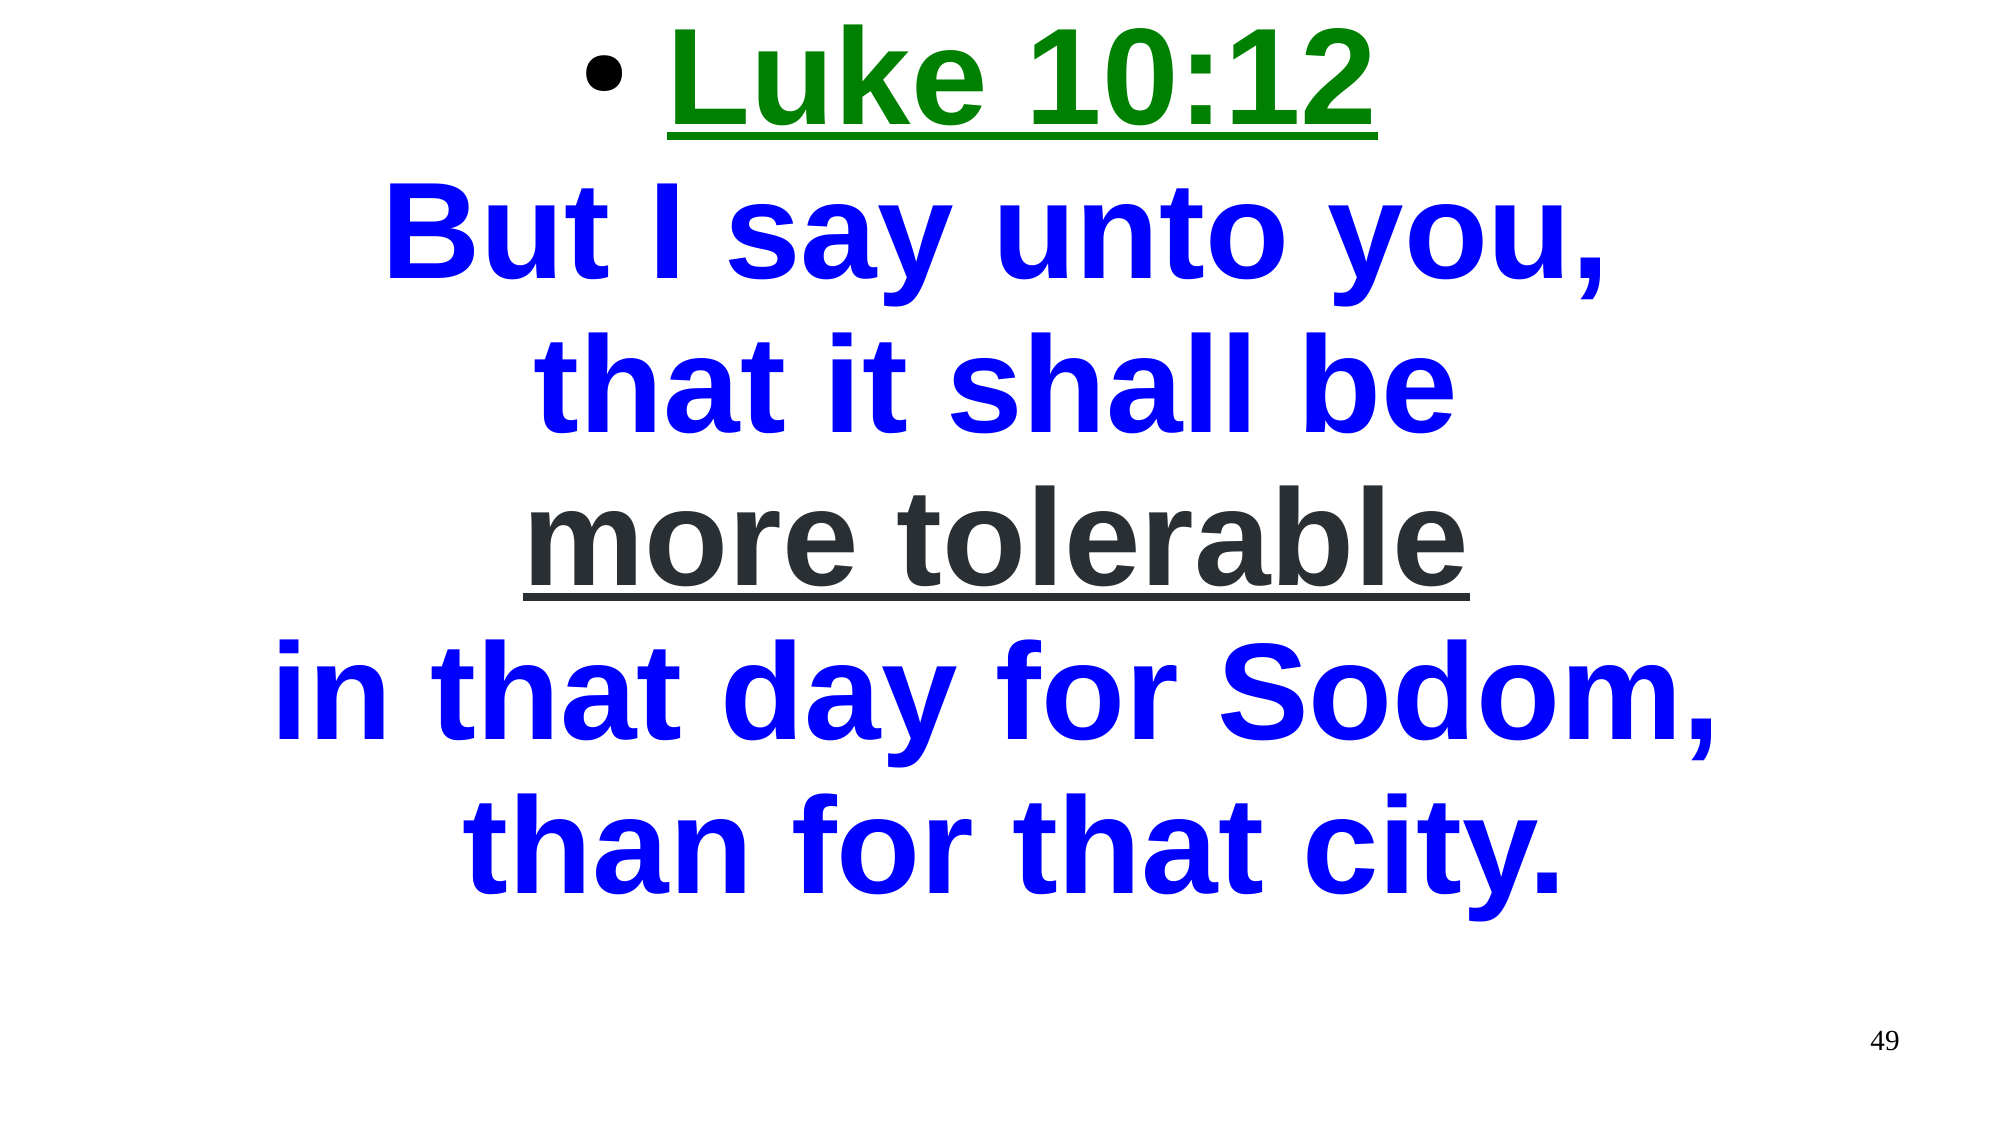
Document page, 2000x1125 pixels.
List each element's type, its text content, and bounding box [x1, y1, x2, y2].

list Luke 10:12 But I say unto you, that it shall be more tolerable in that day for Sodom, than for that city. [0, 0, 1996, 1123]
